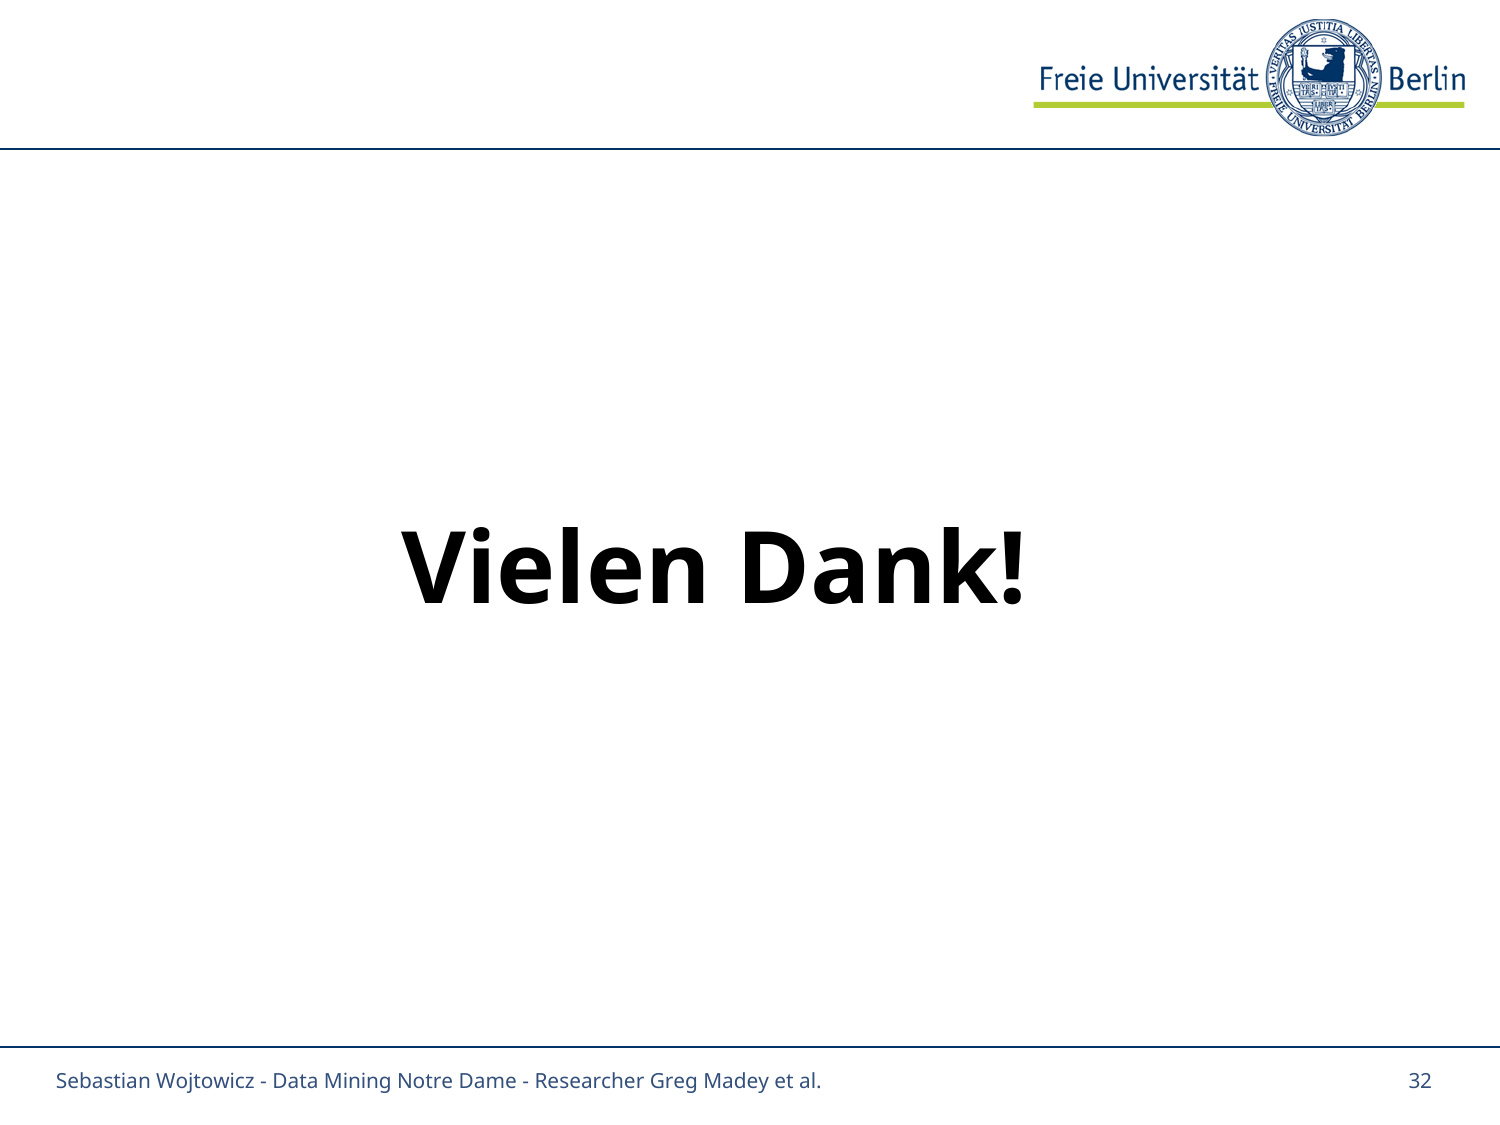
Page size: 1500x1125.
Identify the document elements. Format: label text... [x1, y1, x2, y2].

picture [1033, 19, 1470, 137]
title Vielen Dank! [112, 503, 1318, 641]
